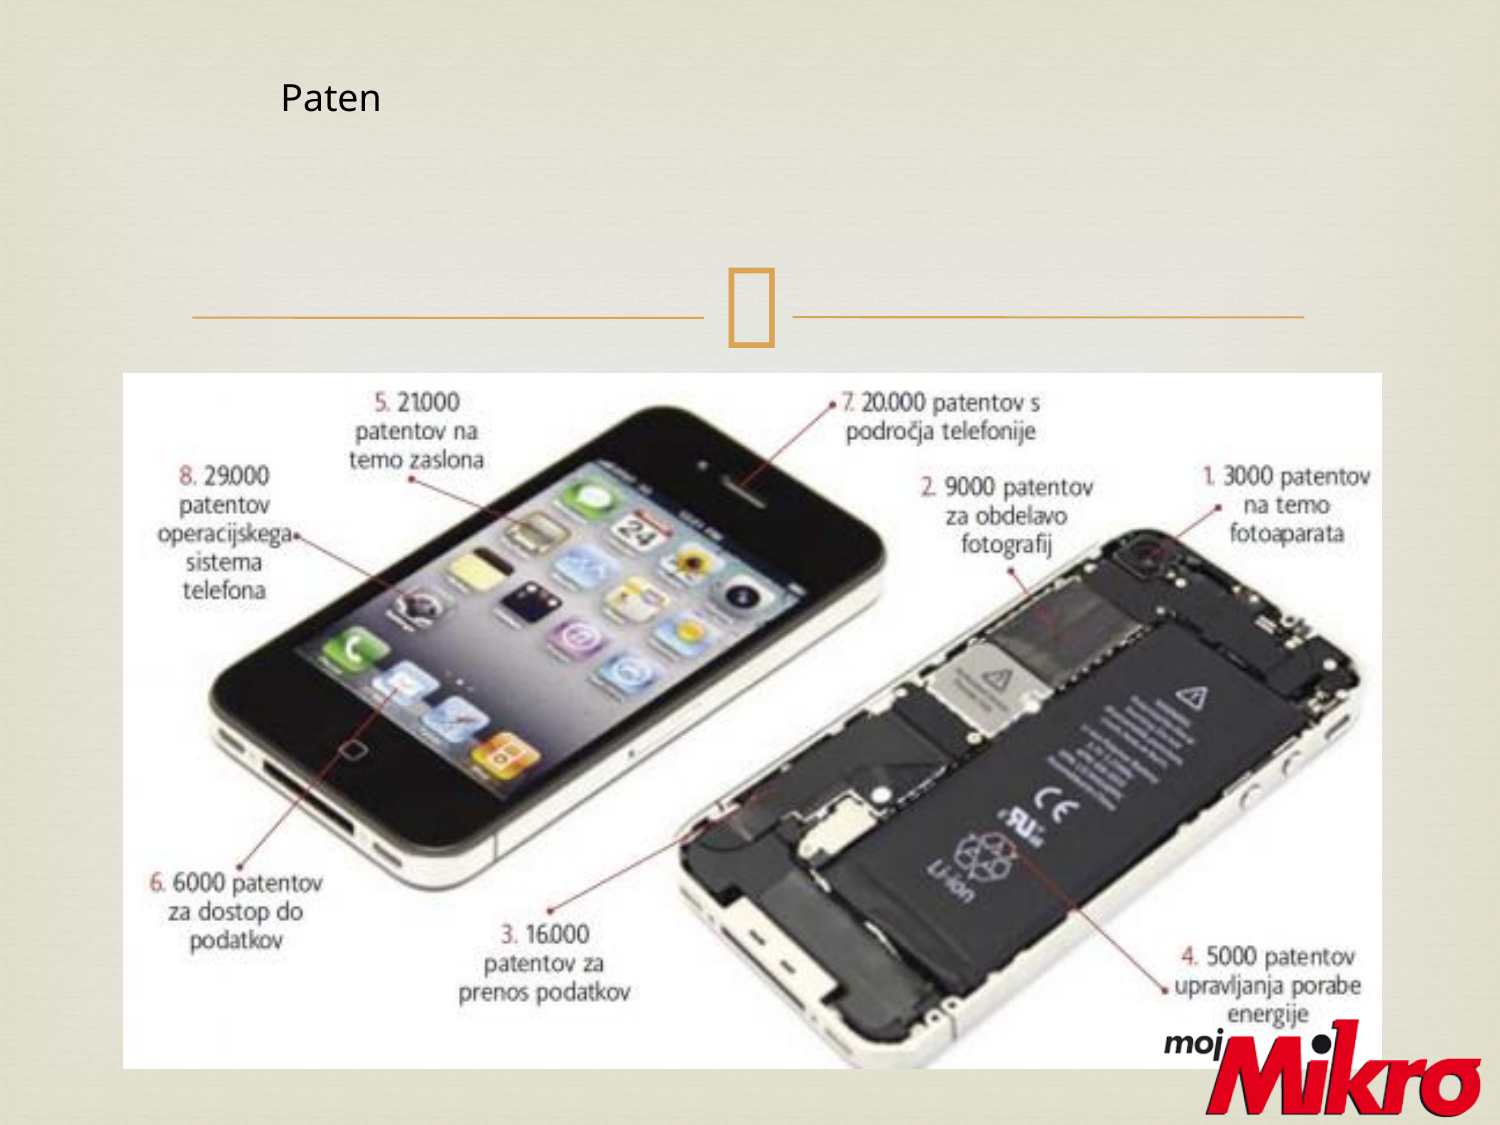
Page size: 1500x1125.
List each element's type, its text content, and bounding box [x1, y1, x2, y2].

picture [123, 373, 1483, 1120]
text_box Paten [265, 66, 1164, 127]
